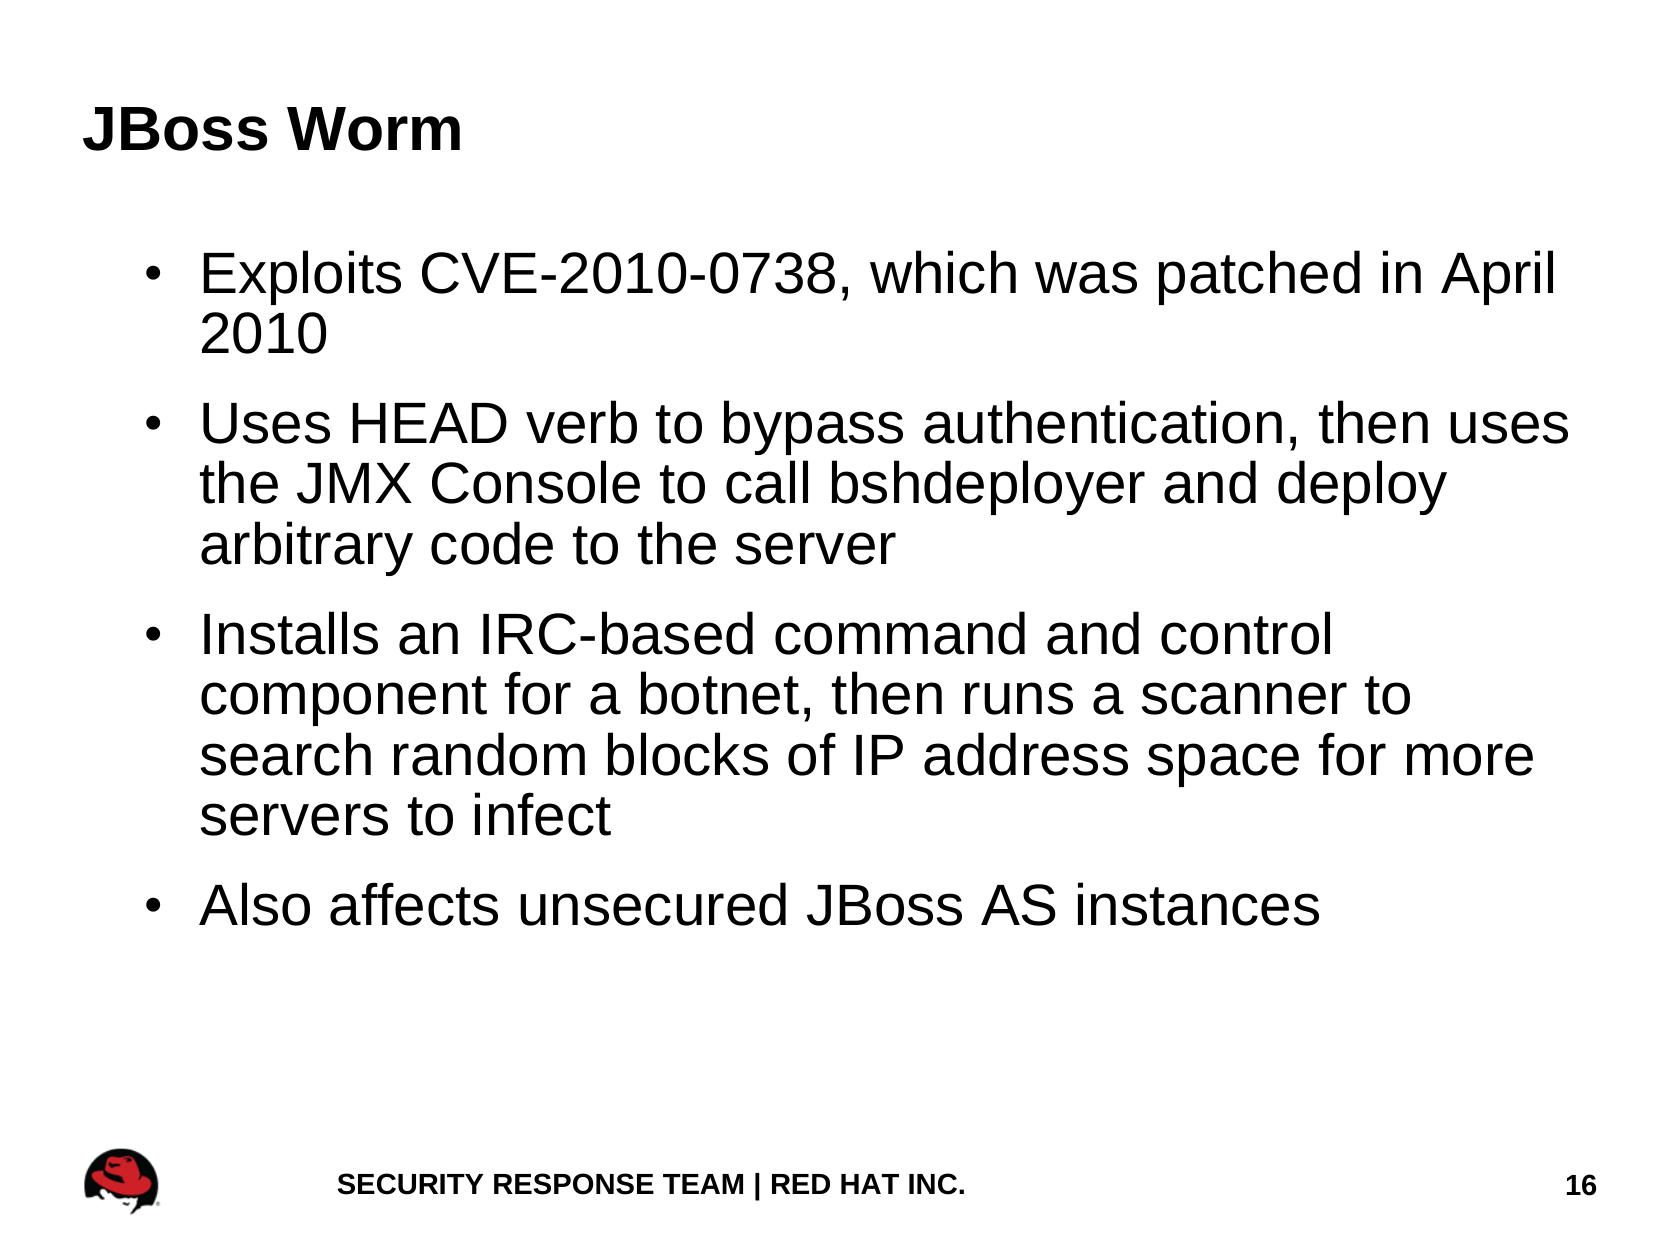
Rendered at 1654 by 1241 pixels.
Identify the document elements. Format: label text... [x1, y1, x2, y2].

list Exploits CVE-2010-0738, which was patched in April 2010 Uses HEAD verb to bypass authentication, then uses the JMX Console to call bshdeployer and deploy arbitrary code to the server Installs an IRC-based command and control component for a botnet, then runs a scanner to search random blocks of IP address space for more servers to infect Also affects unsecured JBoss AS instances [86, 244, 1575, 1039]
picture [83, 1146, 166, 1224]
title JBoss Worm [82, 37, 1571, 225]
